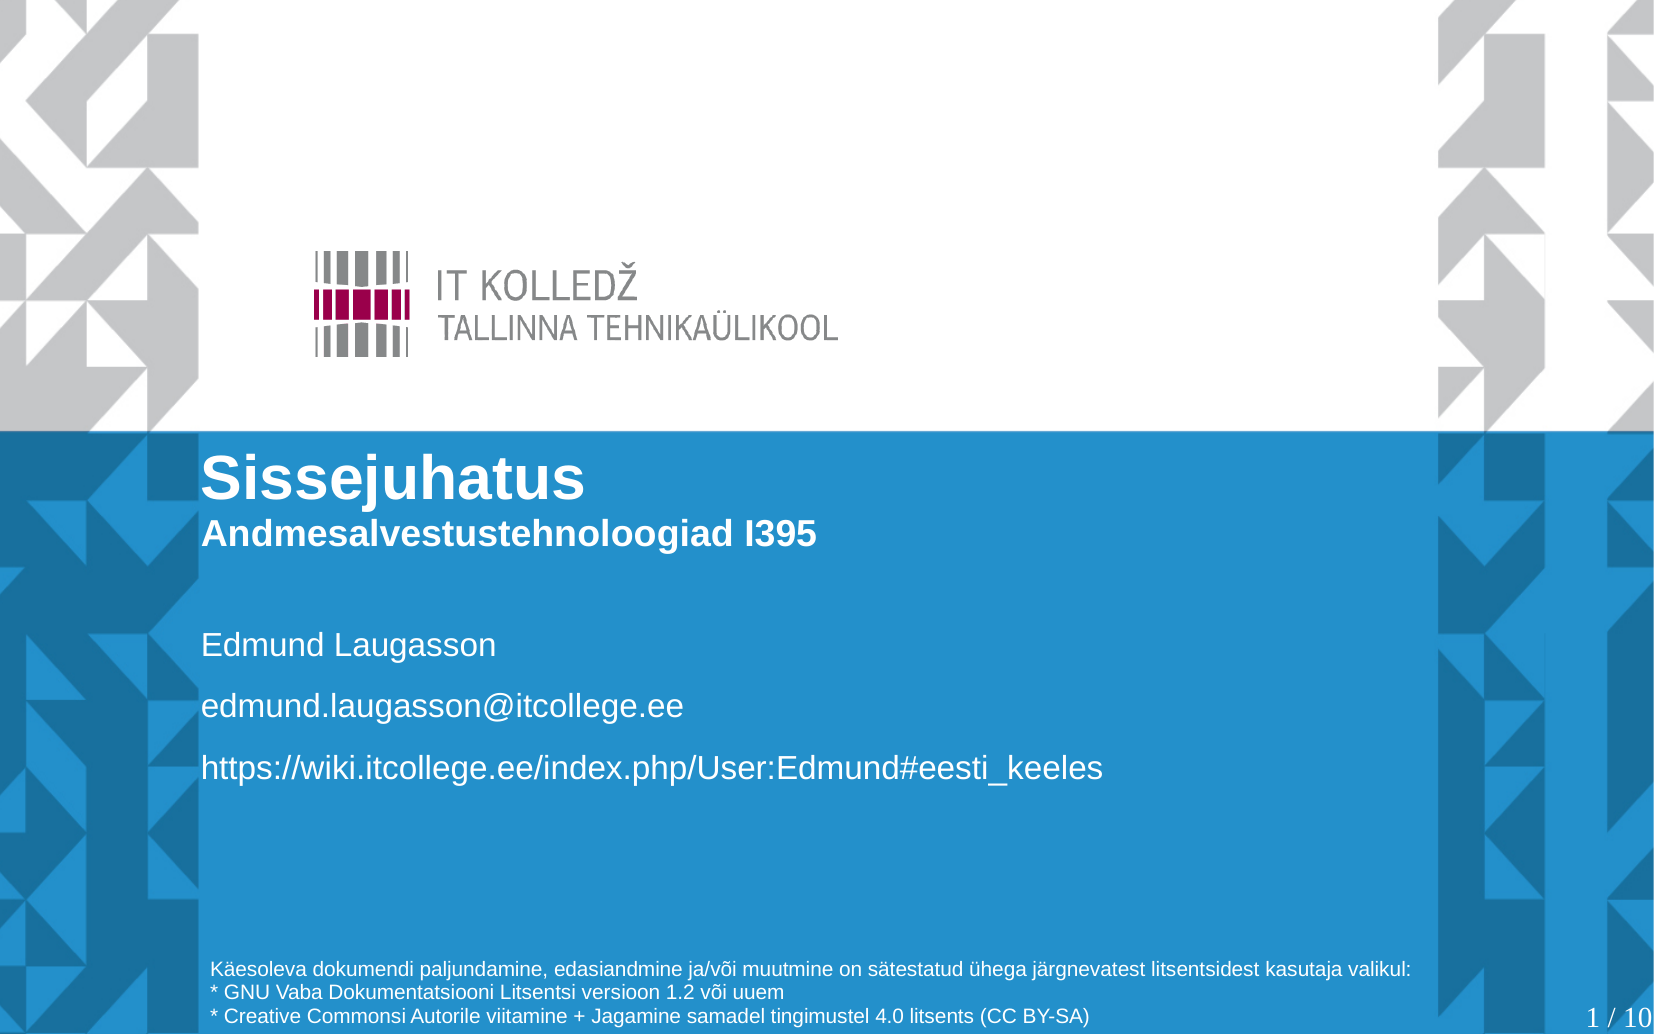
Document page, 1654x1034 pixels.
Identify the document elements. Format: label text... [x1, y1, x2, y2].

picture [0, 0, 1654, 1034]
title Sissejuhatus Andmesalvestustehnoloogiad I395 [200, 442, 1430, 603]
list Edmund Laugasson edmund.laugasson@itcollege.ee https://wiki.itcollege.ee/index.php/User:Edmund#eesti_keeles [200, 625, 1441, 934]
